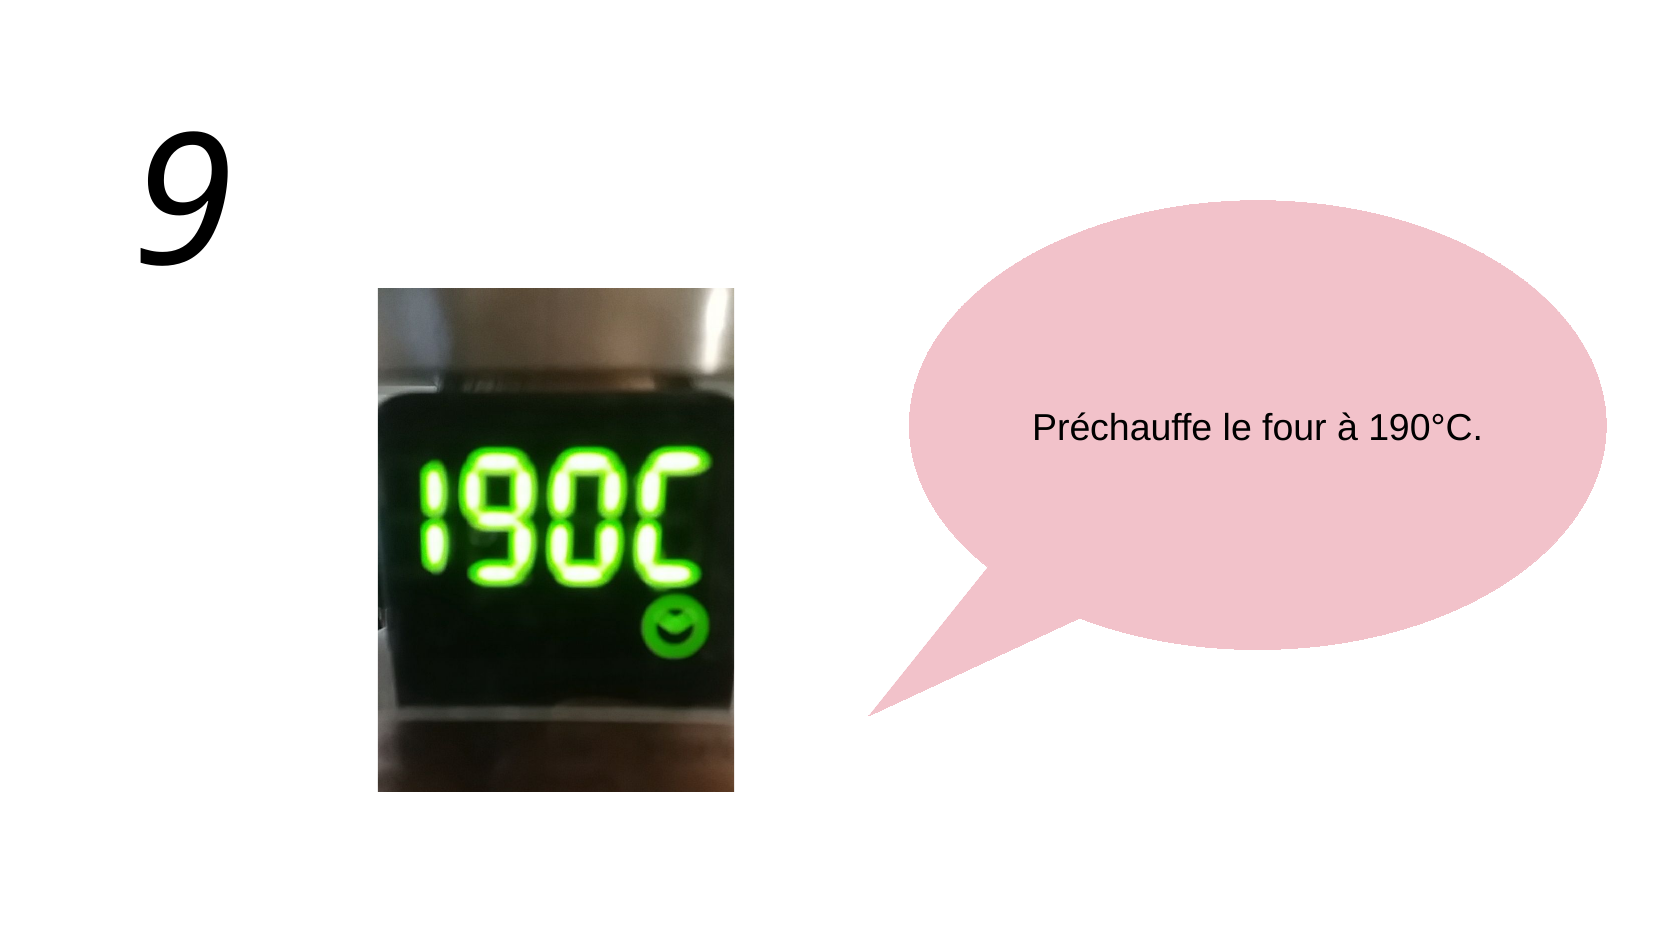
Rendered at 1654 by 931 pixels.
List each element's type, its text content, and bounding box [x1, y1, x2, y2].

text_box Préchauffe le four à 190°C. [868, 200, 1607, 716]
picture [377, 288, 735, 792]
text_box 9 [118, 60, 414, 284]
